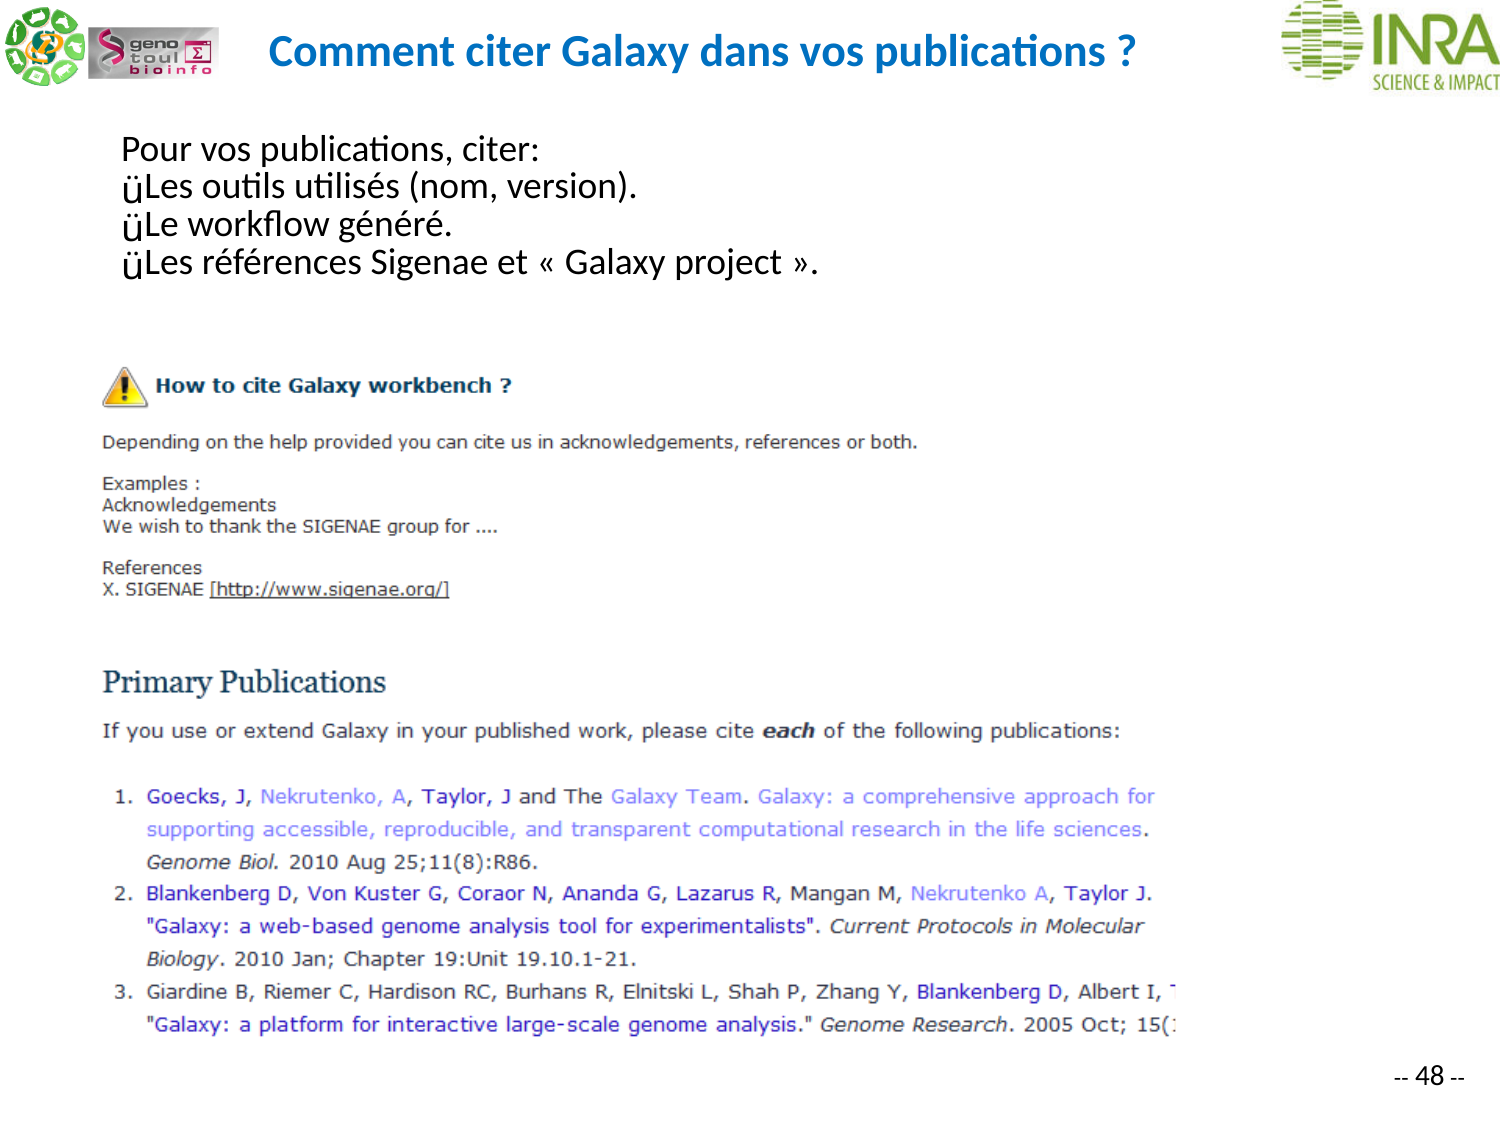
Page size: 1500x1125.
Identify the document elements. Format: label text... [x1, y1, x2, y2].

picture [88, 656, 1176, 1059]
picture [53, 361, 928, 614]
picture [88, 27, 219, 79]
text_box Pour vos publications, citer: Les outils utilisés (nom, version). Le workflow généré. Les références Sigenae et « Galaxy project ». [106, 125, 1353, 324]
picture [5, 7, 85, 86]
picture [1281, 0, 1500, 110]
text_box Comment citer Galaxy dans vos publications ? [253, 24, 1270, 96]
